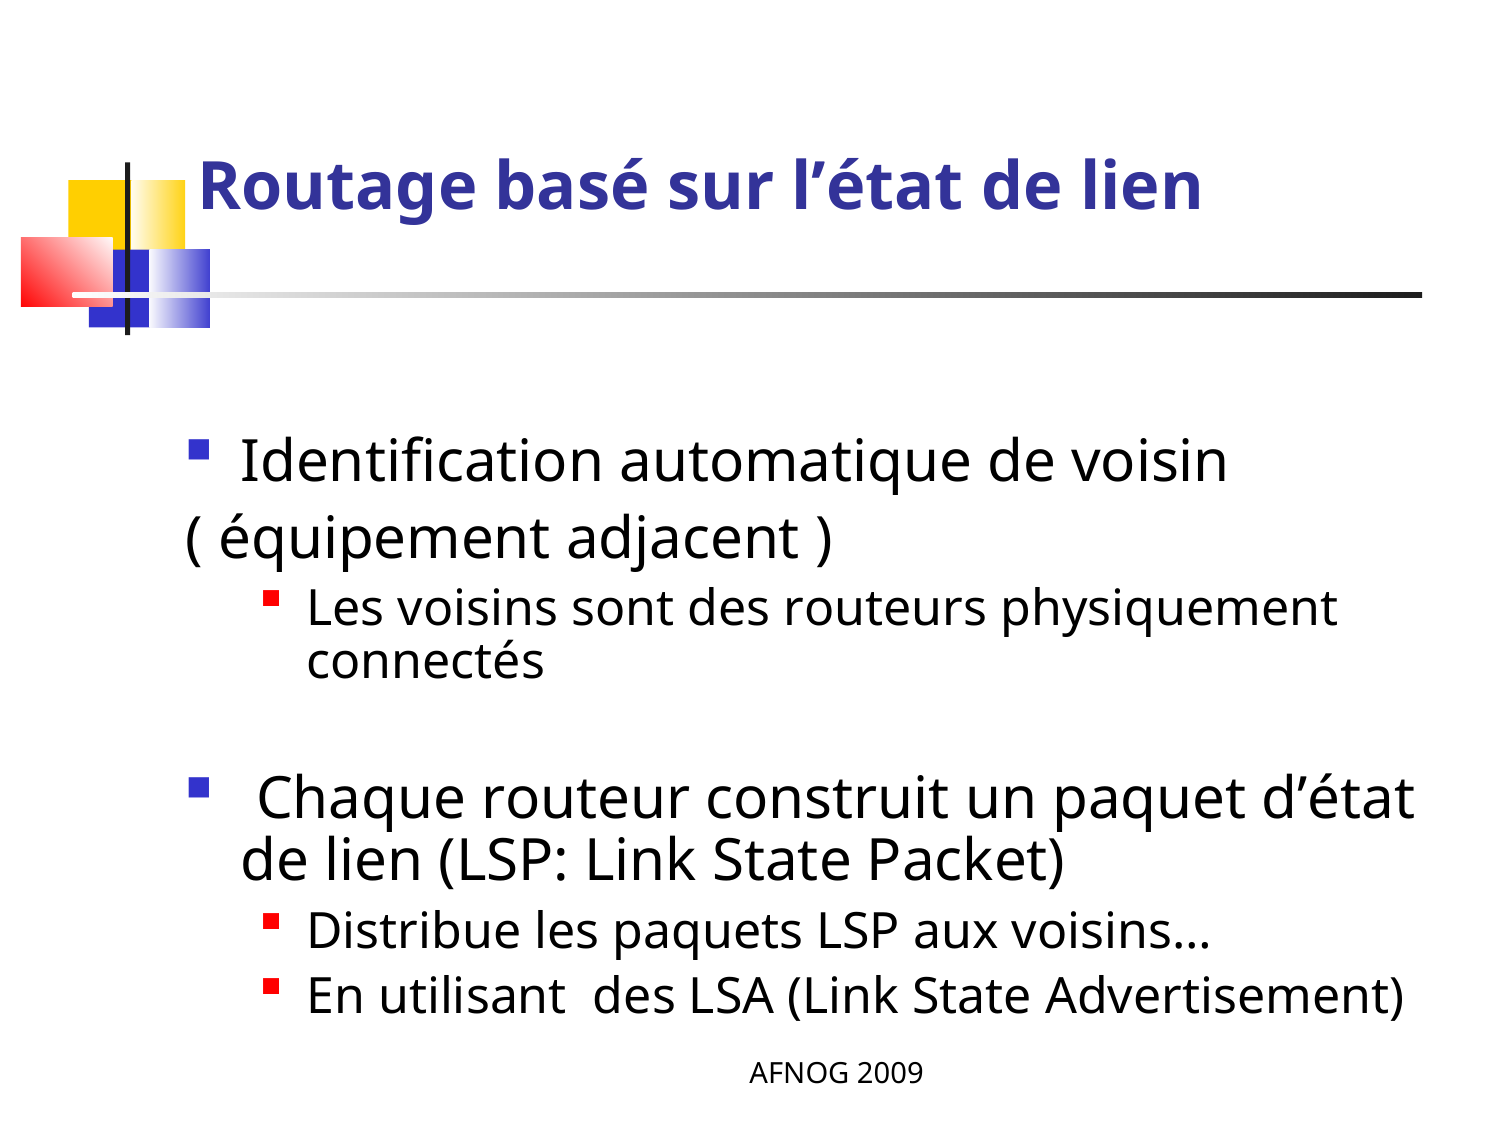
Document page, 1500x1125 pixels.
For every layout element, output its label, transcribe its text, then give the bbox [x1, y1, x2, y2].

list Identification automatique de voisin ( équipement adjacent )‏ Les voisins sont des routeurs physiquement connectés Chaque routeur construit un paquet d’état de lien (LSP: Link State Packet)‏ Distribue les paquets LSP aux voisins… En utilisant des LSA (Link State Advertisement)‏ [171, 331, 1469, 1007]
title Routage basé sur l’état de lien [183, 113, 1462, 242]
